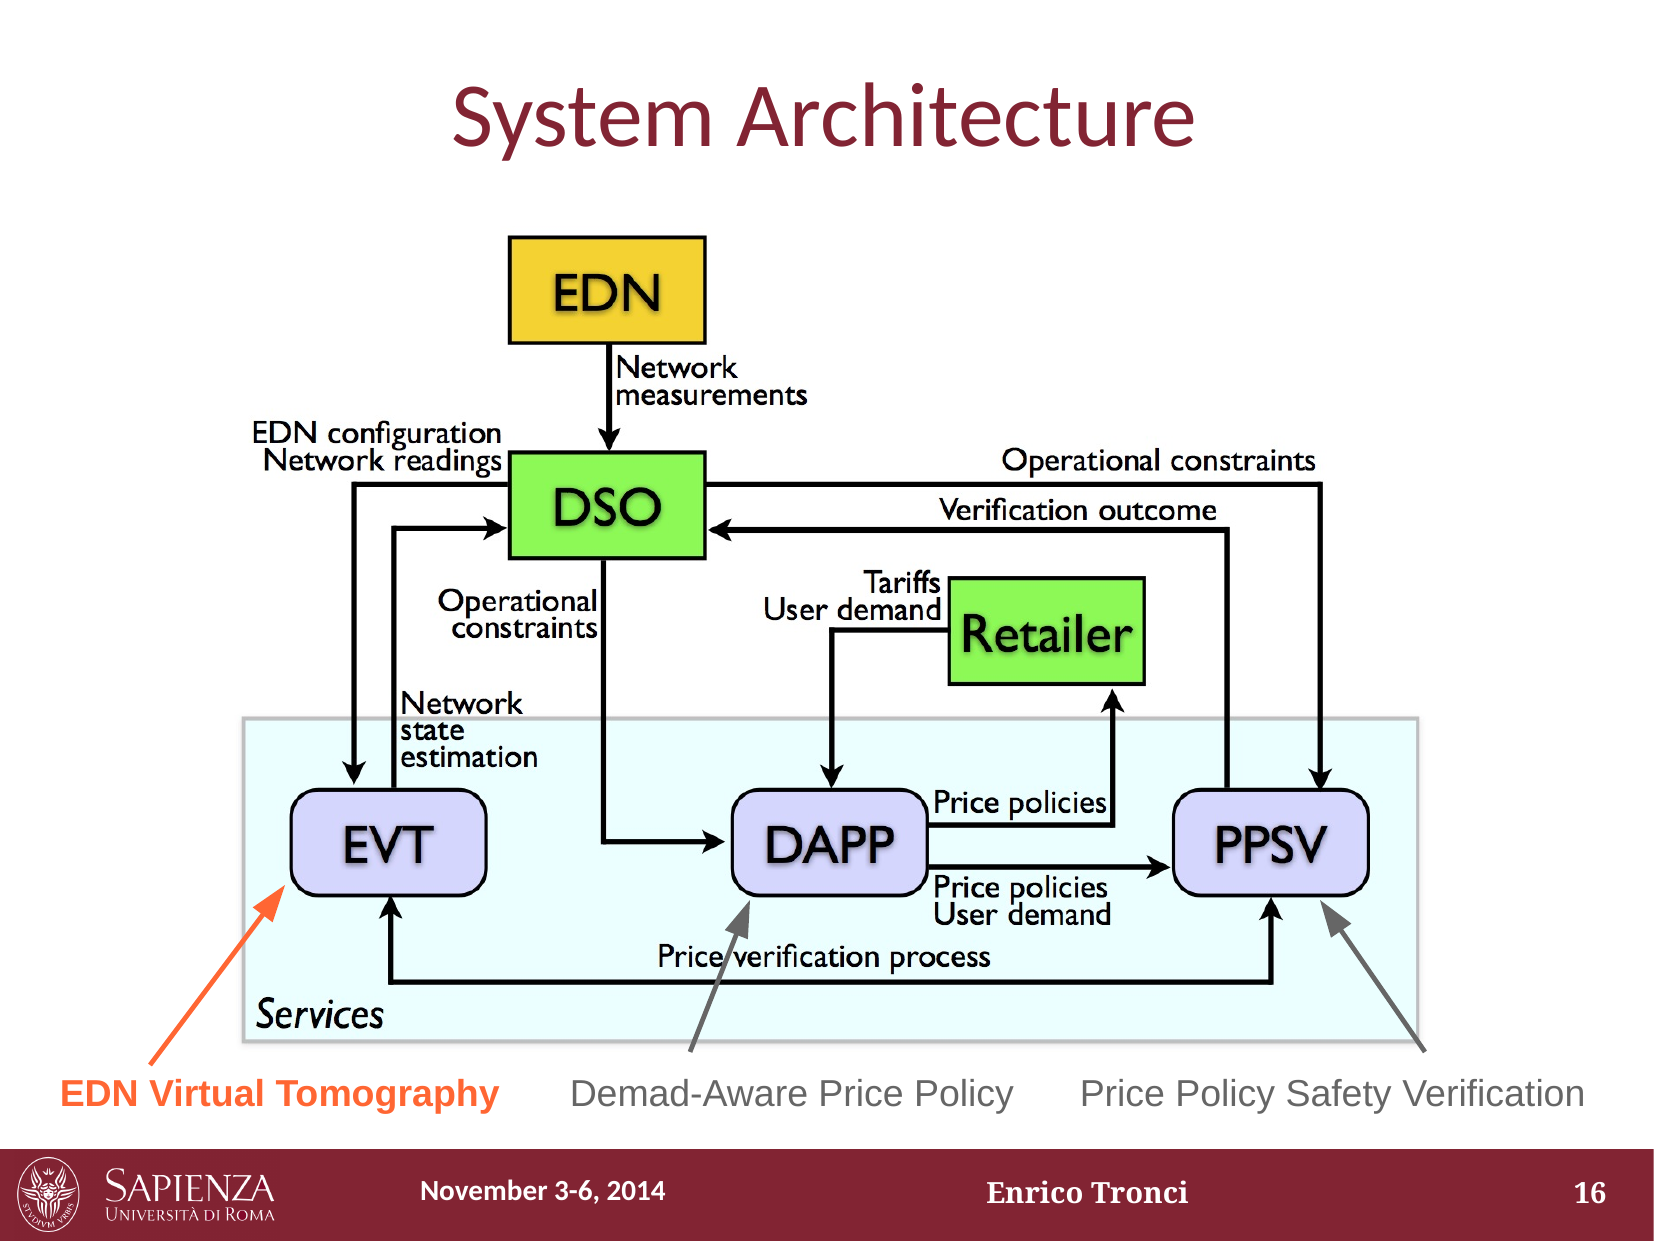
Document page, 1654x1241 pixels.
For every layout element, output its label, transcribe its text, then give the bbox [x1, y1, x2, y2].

text_box EDN Virtual Tomography [45, 1065, 526, 1164]
picture [14, 1149, 280, 1241]
text_box Price Policy Safety Verification [1065, 1065, 1606, 1126]
text_box Demad-Aware Price Policy [555, 1065, 1036, 1126]
picture [234, 226, 1426, 1052]
title System Architecture [45, 19, 1606, 227]
